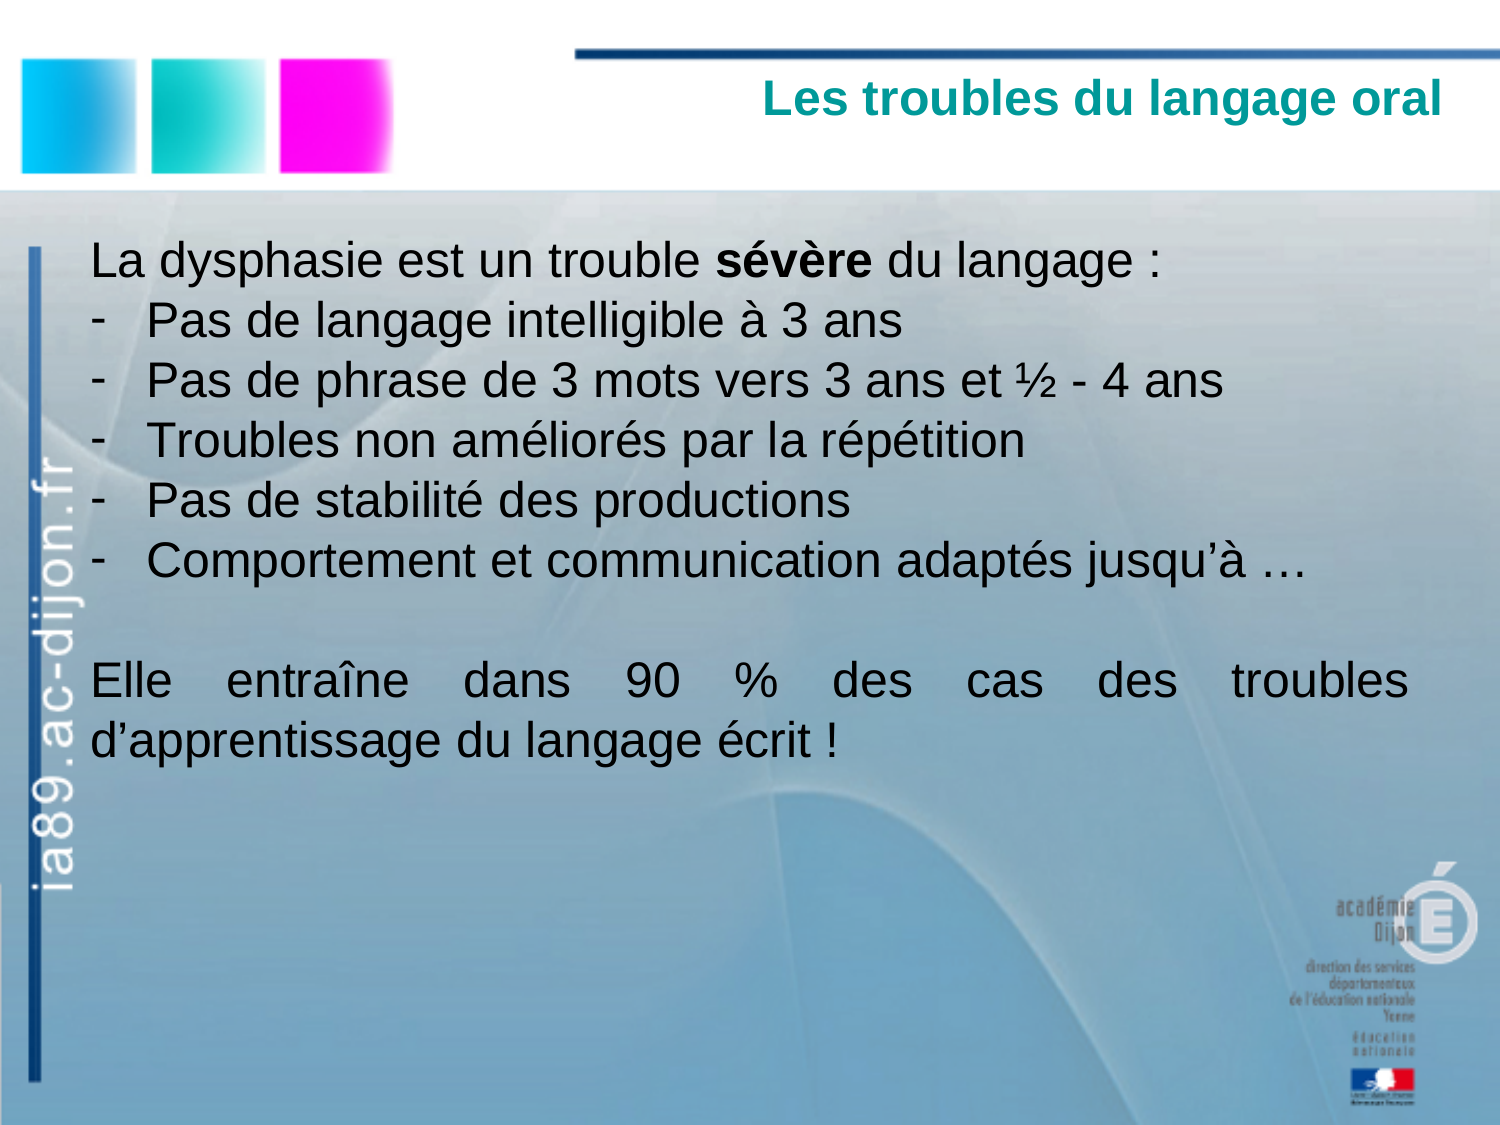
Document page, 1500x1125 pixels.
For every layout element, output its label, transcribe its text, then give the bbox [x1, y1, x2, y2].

title Les troubles du langage oral [425, 42, 1459, 149]
list La dysphasie est un trouble sévère du langage : Pas de langage intelligible à 3 ans Pas de phrase de 3 mots vers 3 ans et ½ - 4 ans Troubles non améliorés par la répétition Pas de stabilité des productions Comportement et communication adaptés jusqu’à … Elle entraîne dans 90 % des cas des troubles d’apprentissage du langage écrit ! [75, 220, 1426, 1071]
picture [0, 0, 1500, 1125]
